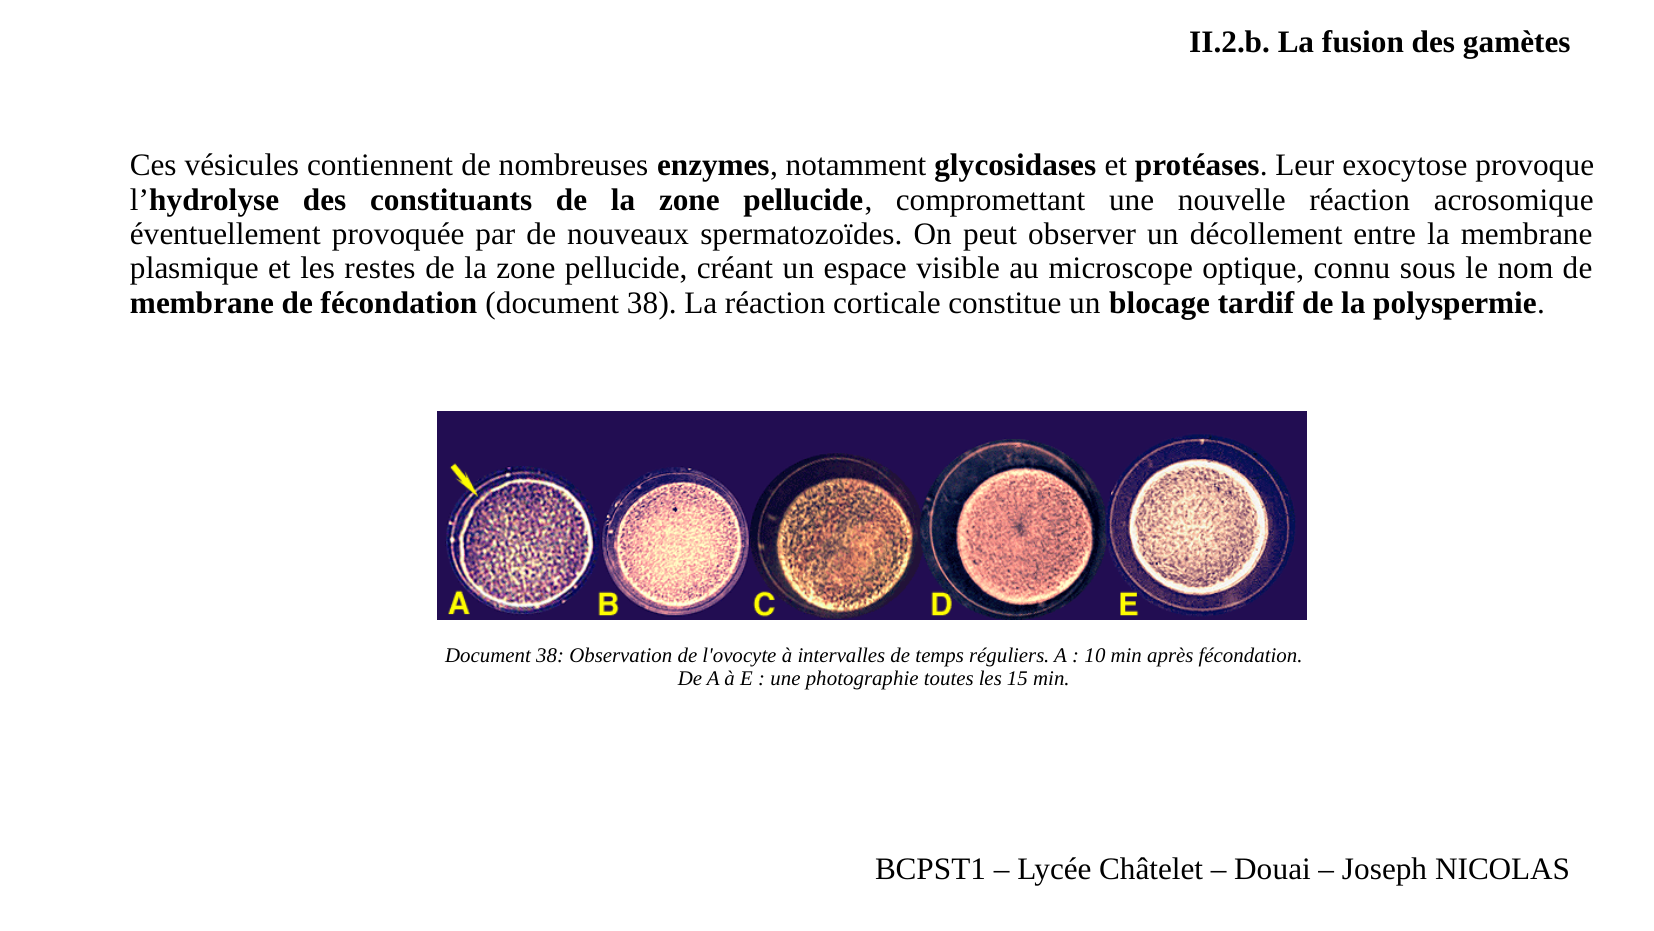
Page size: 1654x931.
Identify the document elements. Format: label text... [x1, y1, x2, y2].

text_box Ces vésicules contiennent de nombreuses enzymes, notamment glycosidases et protéases. Leur exocytose provoque l’hydrolyse des constituants de la zone pellucide, compromettant une nouvelle réaction acrosomique éventuellement provoquée par de nouveaux spermatozoïdes. On peut observer un décollement entre la membrane plasmique et les restes de la zone pellucide, créant un espace visible au microscope optique, connu sous le nom de membrane de fécondation (document 38). La réaction corticale constitue un blocage tardif de la polyspermie. [129, 147, 1595, 556]
picture [437, 411, 1307, 620]
text_box II.2.b. La fusion des gamètes [165, 5, 1572, 78]
text_box Document 38: Observation de l'ovocyte à intervalles de temps réguliers. A : 10 min après fécondation. De A à E : une photographie toutes les 15 min. [437, 621, 1312, 691]
text_box BCPST1 – Lycée Châtelet – Douai – Joseph NICOLAS [637, 832, 1571, 905]
